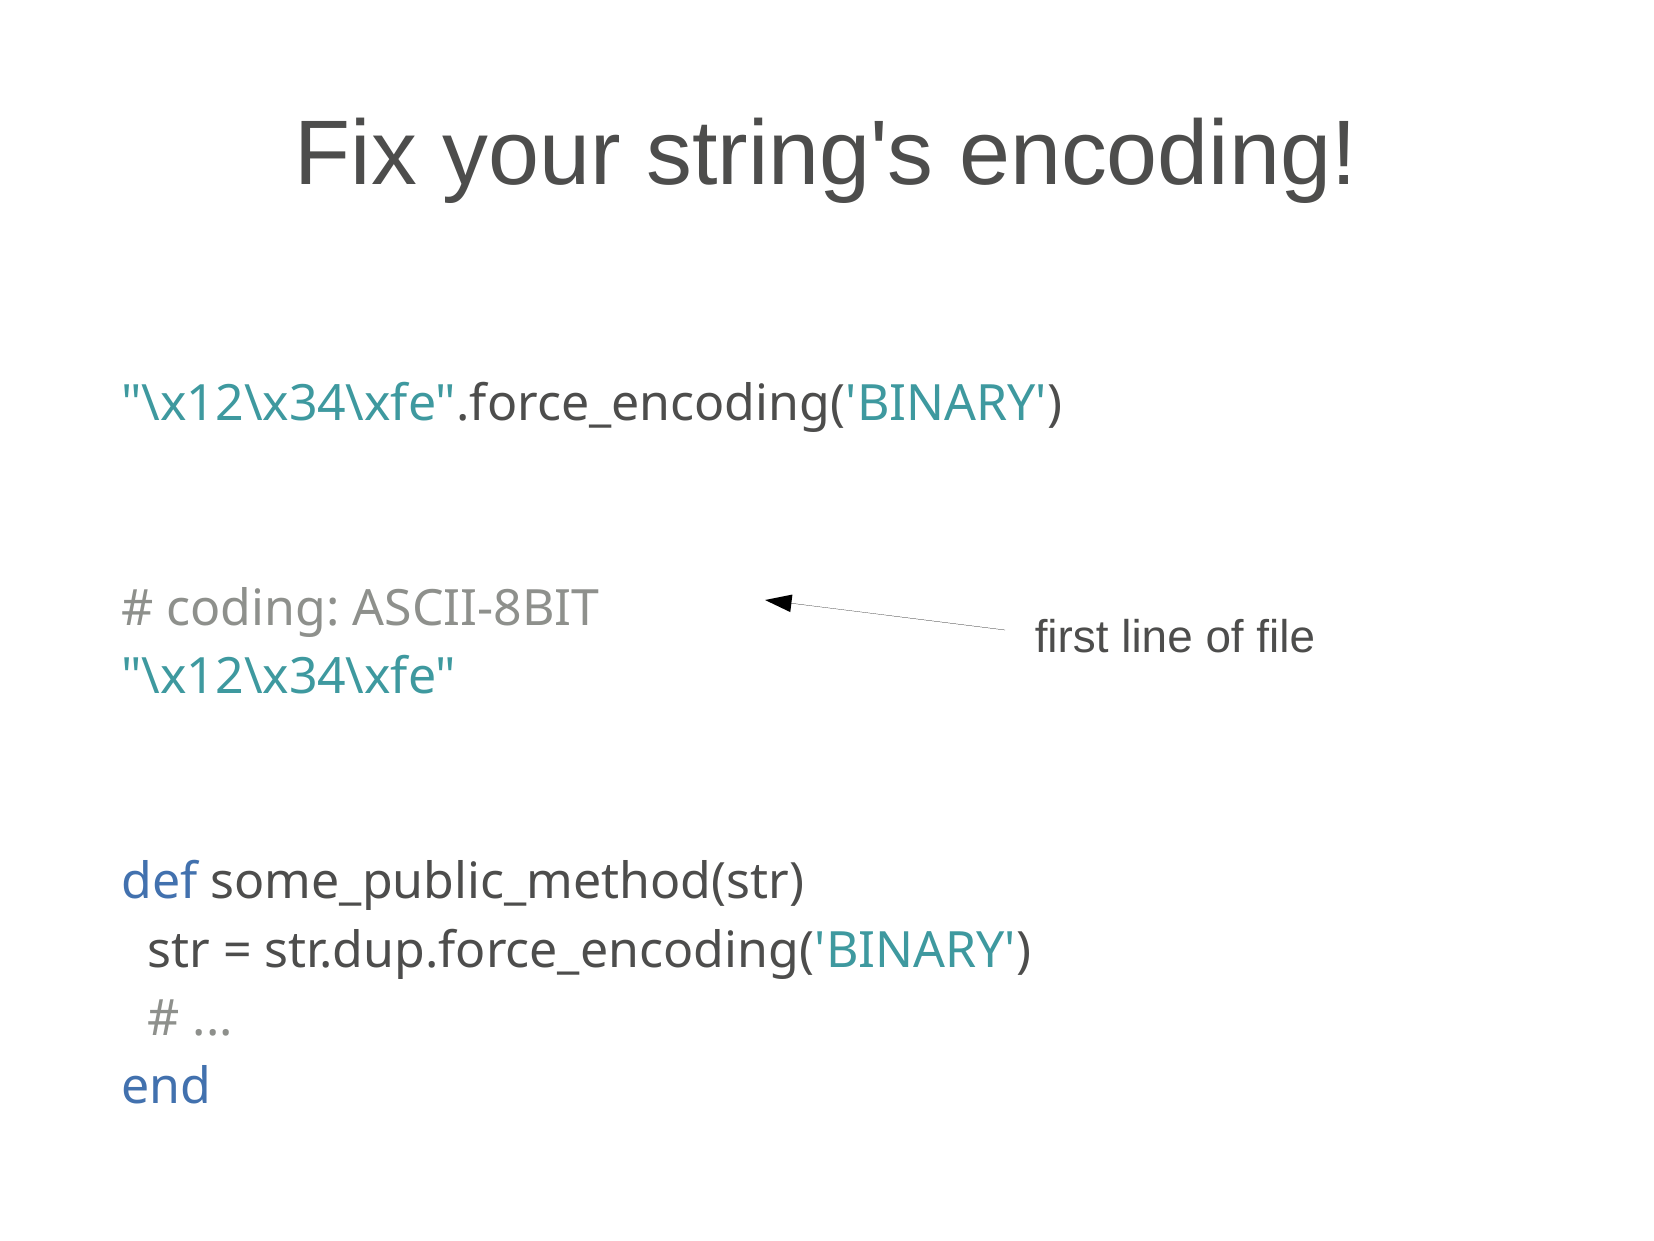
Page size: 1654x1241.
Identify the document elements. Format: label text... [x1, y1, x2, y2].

title Fix your string's encoding! [82, 49, 1571, 257]
text_box first line of file [1020, 603, 1331, 670]
text_box "\x12\x34\xfe".force_encoding('BINARY') # coding: ASCII-8BIT "\x12\x34\xfe" def some_public_method(str) str = str.dup.force_encoding('BINARY') # ... end [106, 360, 1547, 1068]
